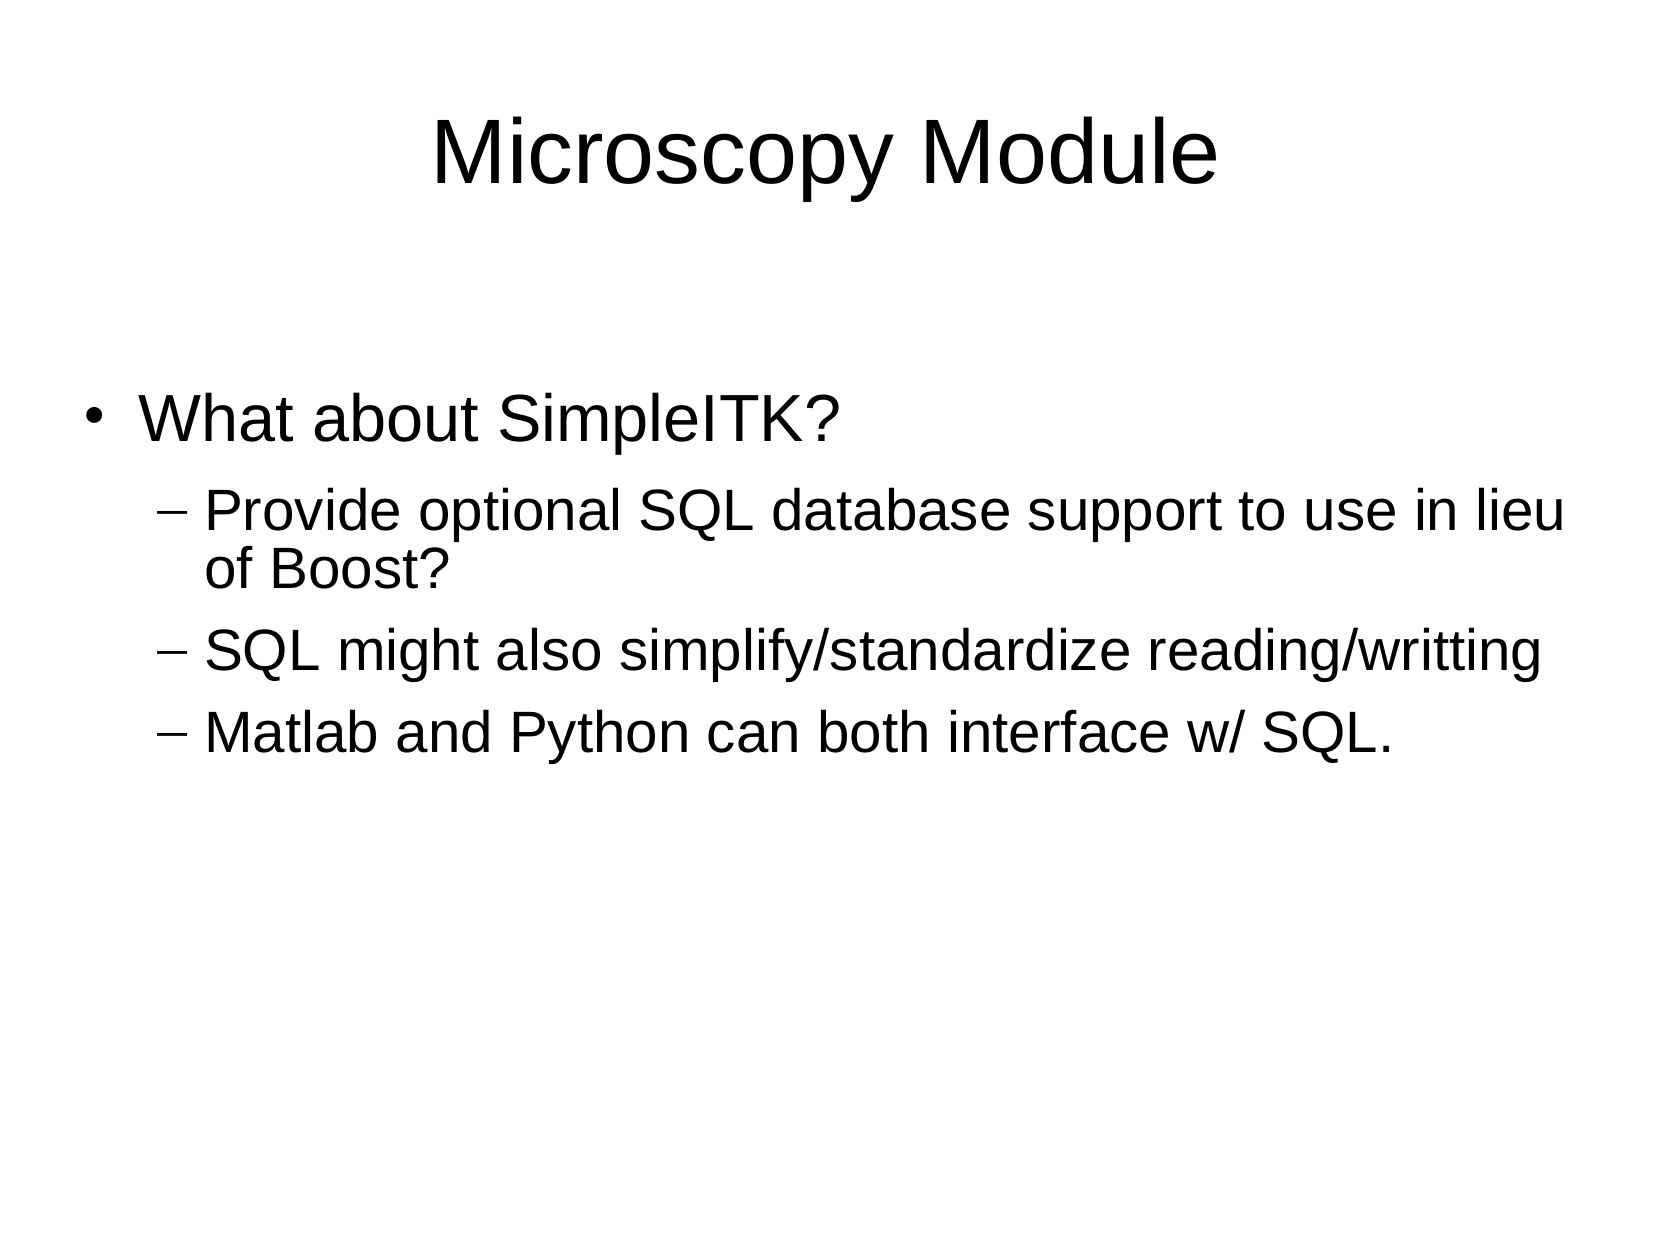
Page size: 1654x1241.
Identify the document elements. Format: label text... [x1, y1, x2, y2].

text_box Microscopy Module [82, 49, 1571, 257]
text_box What about SimpleITK? Provide optional SQL database support to use in lieu of Boost? SQL might also simplify/standardize reading/writting Matlab and Python can both interface w/ SQL. [82, 290, 1571, 1109]
